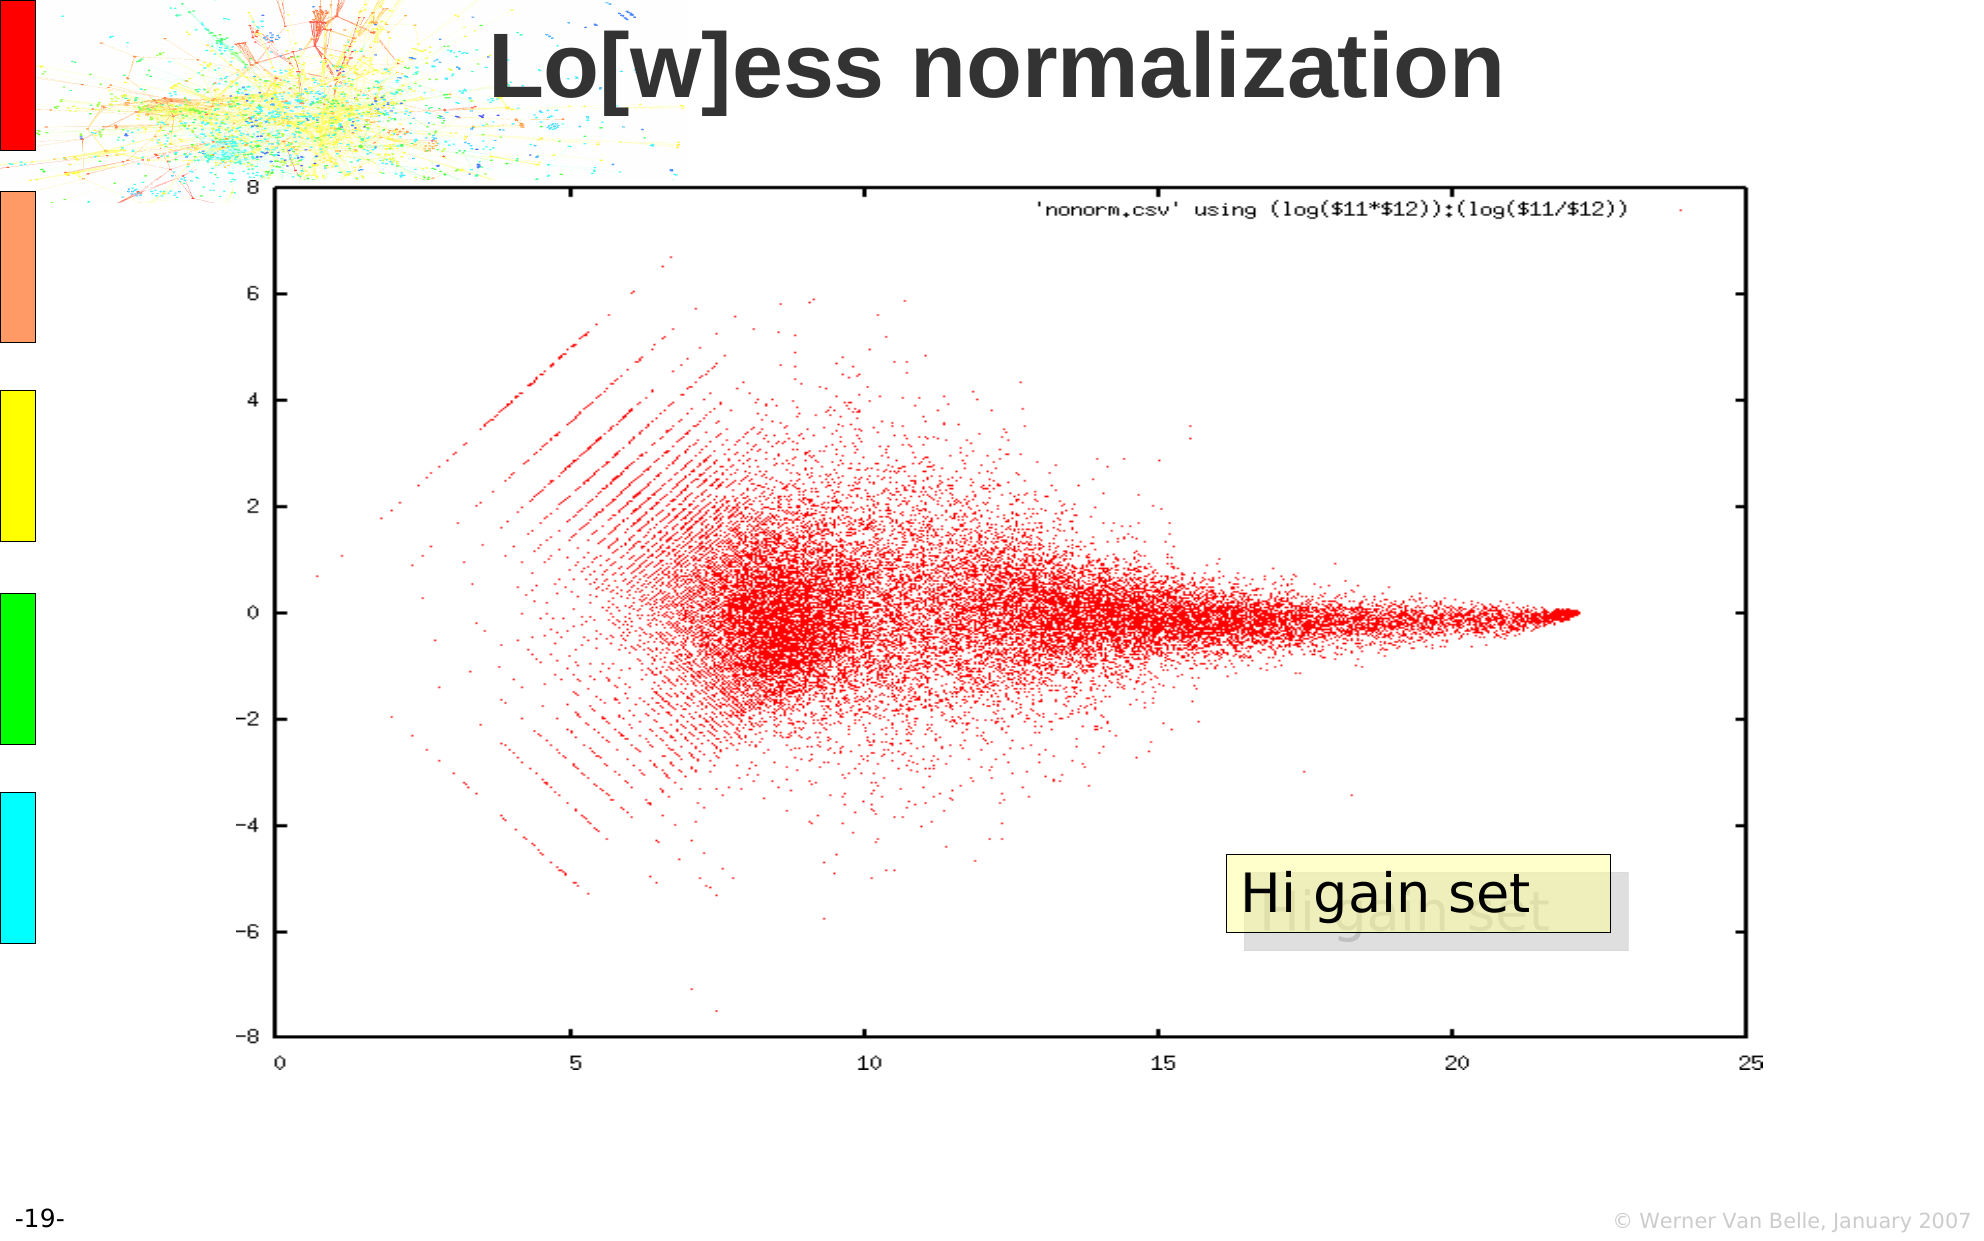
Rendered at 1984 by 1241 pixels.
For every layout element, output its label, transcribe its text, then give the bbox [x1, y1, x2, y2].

title Lo[w]ess normalization [150, 0, 1845, 133]
text_box Hi gain set [1226, 854, 1611, 933]
title Gene Expression [0, 0, 688, 203]
picture [236, 180, 1763, 1070]
